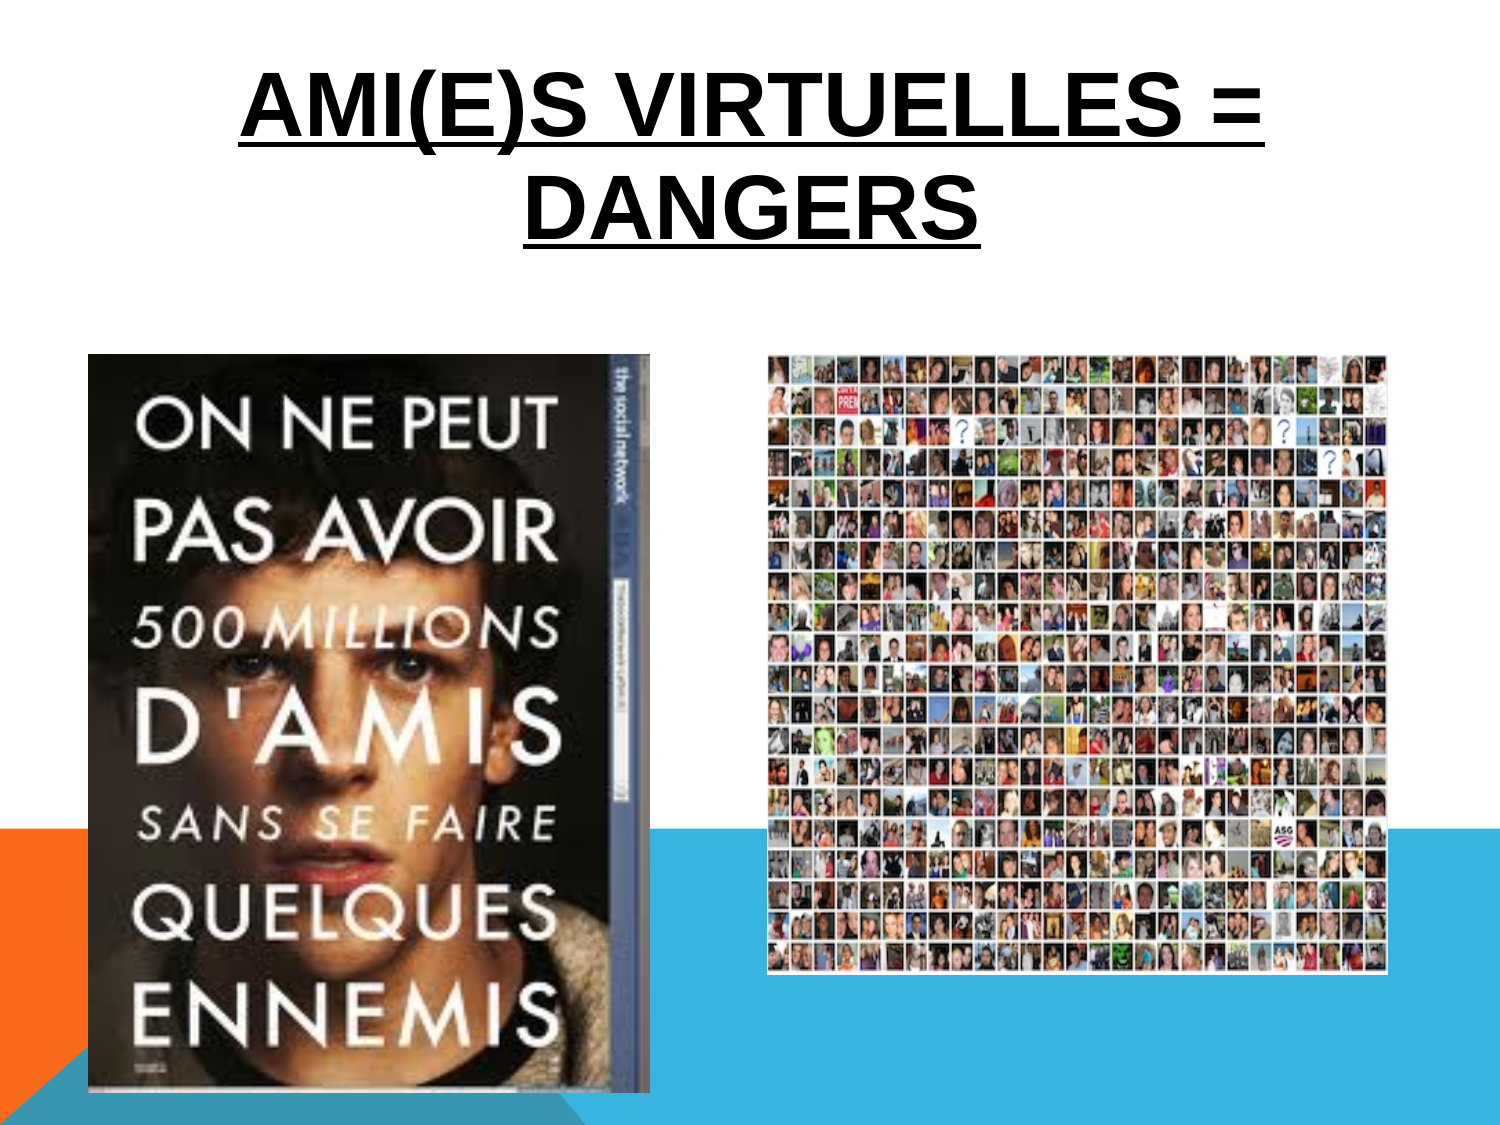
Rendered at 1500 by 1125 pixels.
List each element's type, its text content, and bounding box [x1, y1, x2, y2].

picture [88, 354, 650, 1093]
picture [767, 354, 1388, 975]
title AMI(E)S VIRTUELLES = DANGERS [135, 0, 1369, 259]
